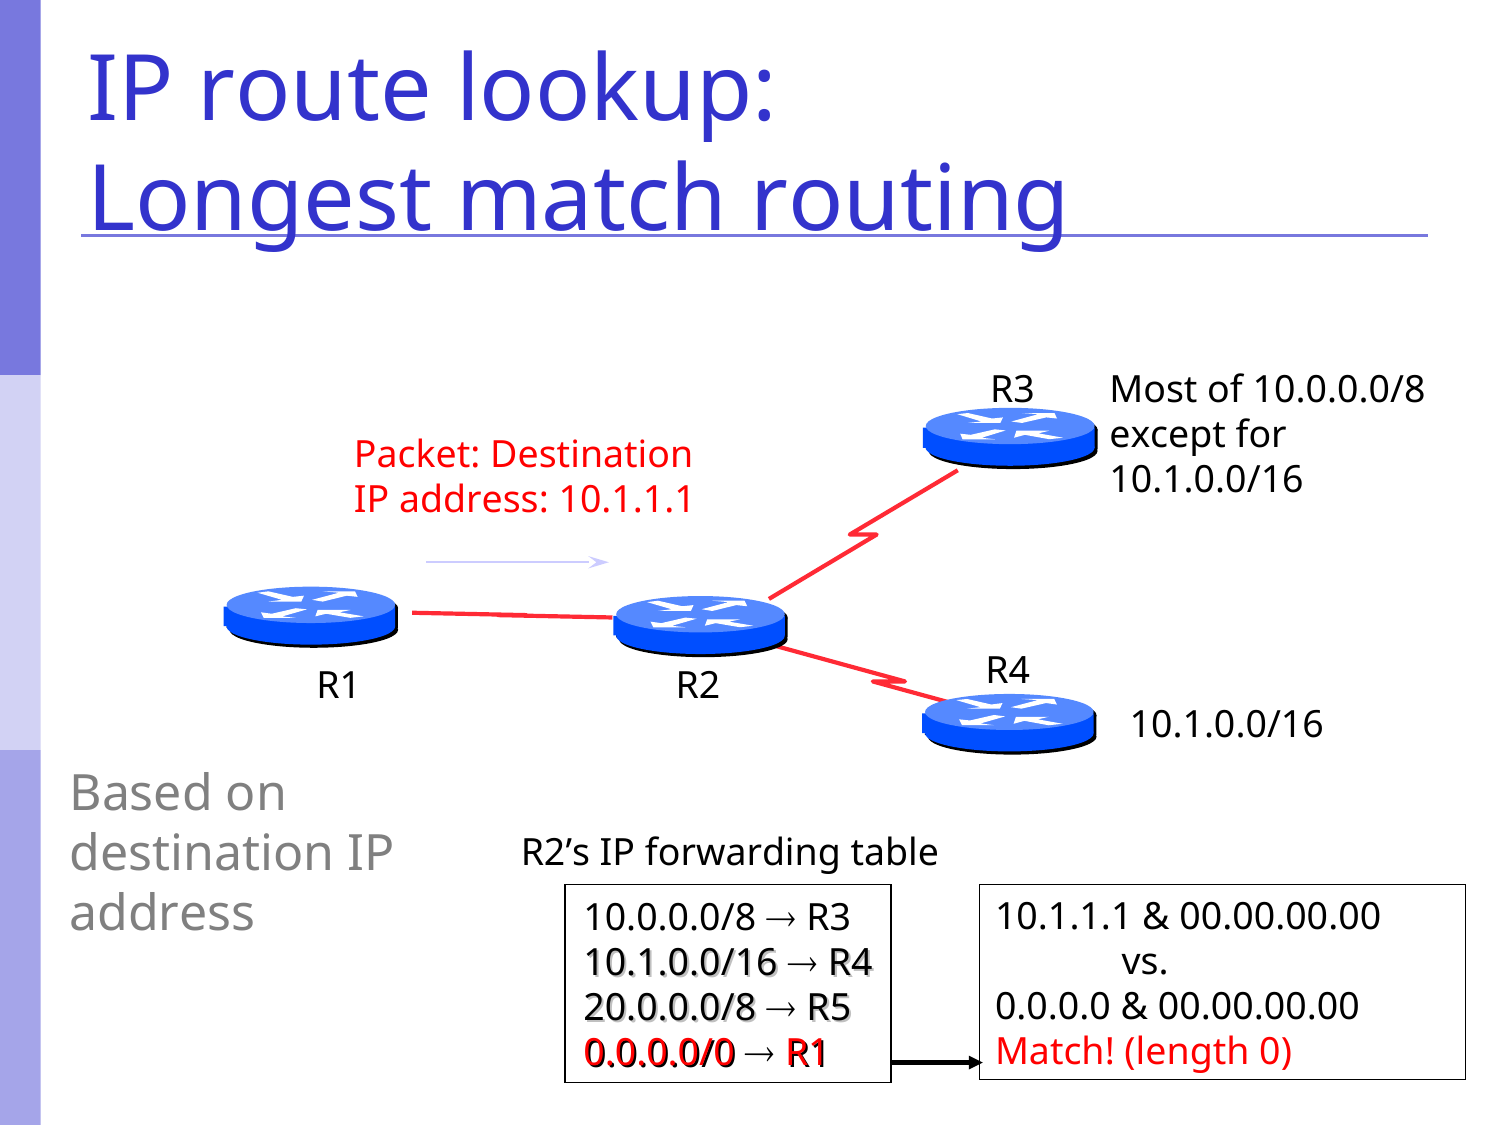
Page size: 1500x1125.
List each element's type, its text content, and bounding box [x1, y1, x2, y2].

text_box 10.1.1.1 & 00.00.00.00 vs. 0.0.0.0 & 00.00.00.00 Match! (length 0) [979, 884, 1466, 1080]
text_box [922, 695, 1097, 755]
text_box [613, 596, 788, 656]
text_box R3 [974, 357, 1051, 409]
text_box R2 [659, 653, 737, 714]
text_box [223, 586, 399, 648]
text_box Most of 10.0.0.0/8 except for 10.1.0.0/16 [1093, 357, 1497, 509]
text_box Packet: Destination IP address: 10.1.1.1 [336, 421, 714, 530]
text_box Based on destination IP address [51, 751, 475, 950]
text_box 10.0.0.0/8  R3 10.1.0.0/16  R4 20.0.0.0/8  R5 0.0.0.0/0  R1 [564, 884, 892, 1083]
text_box [922, 407, 1093, 470]
text_box R2’s IP forwarding table [502, 818, 959, 882]
text_box 10.1.0.0/16 [1113, 692, 1340, 753]
text_box R4 [969, 638, 1046, 699]
text_box R1 [300, 653, 377, 715]
title IP route lookup: Longest match routing [75, 22, 1394, 256]
